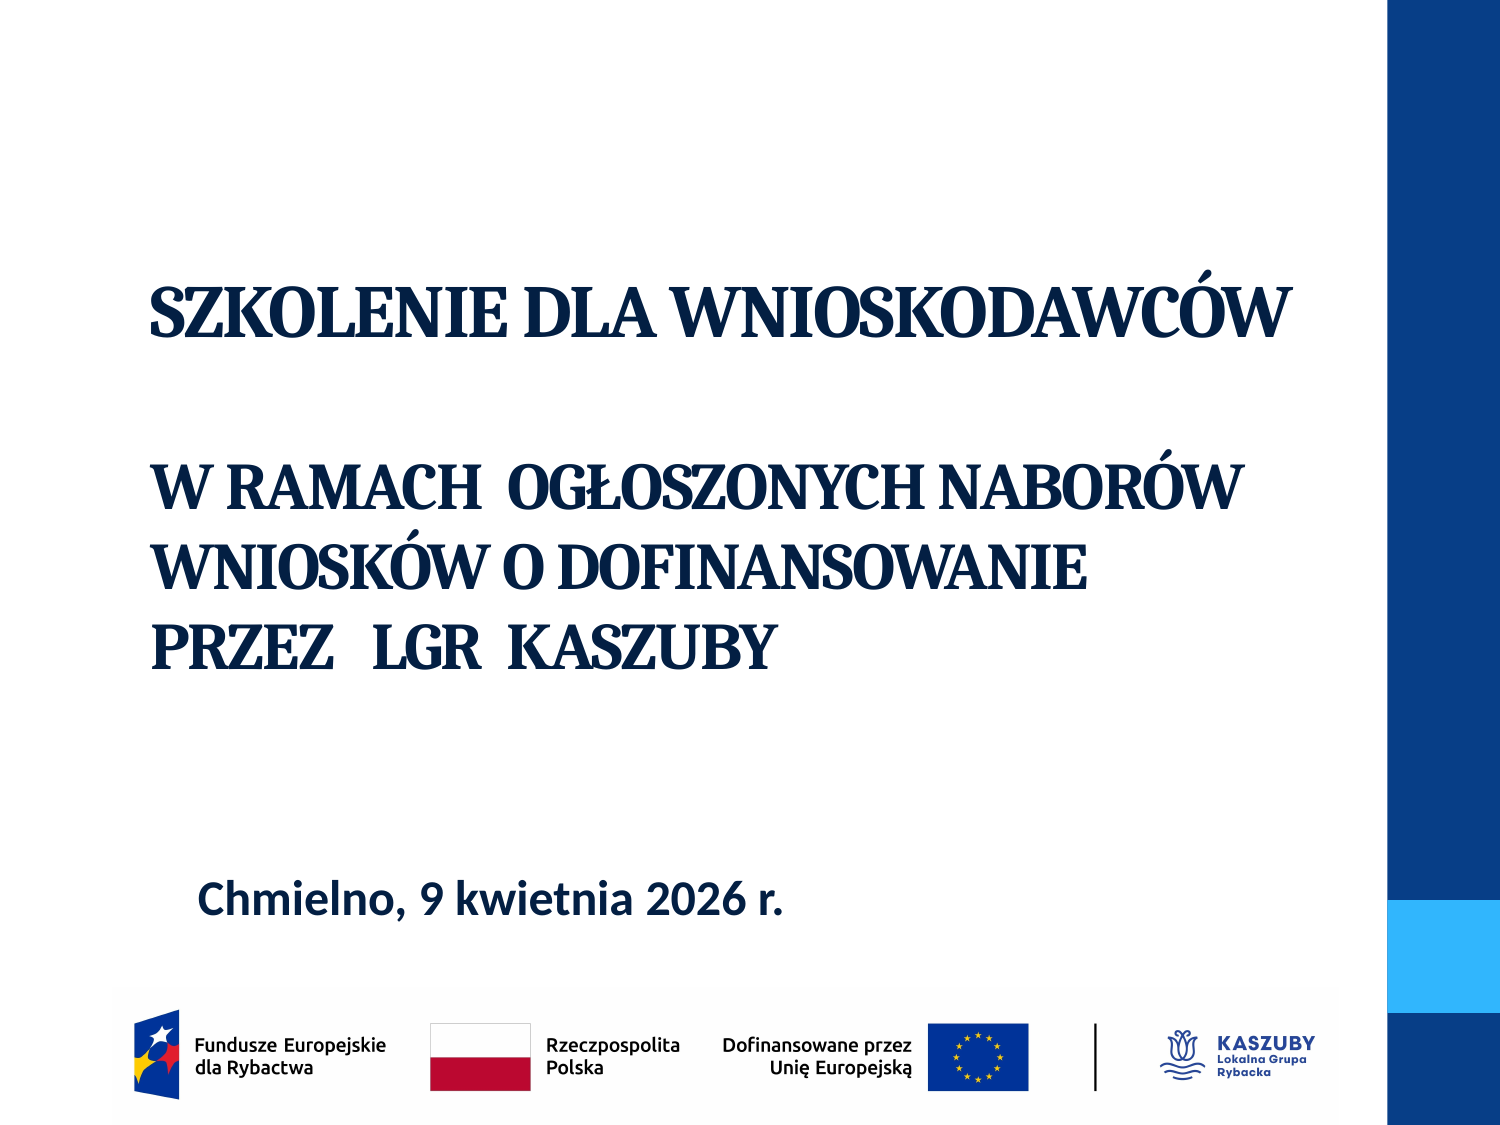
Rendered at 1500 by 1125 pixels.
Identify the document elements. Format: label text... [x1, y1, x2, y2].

title SZKOLENIE DLA WNIOSKODAWCÓW W RAMACH OGŁOSZONYCH NABORÓW WNIOSKÓW O DOFINANSOWANIE PRZEZ LGR KASZUBY [135, 255, 1373, 649]
picture [112, 987, 1339, 1125]
subtitle Chmielno, 9 kwietnia 2026 r. [183, 857, 1196, 953]
